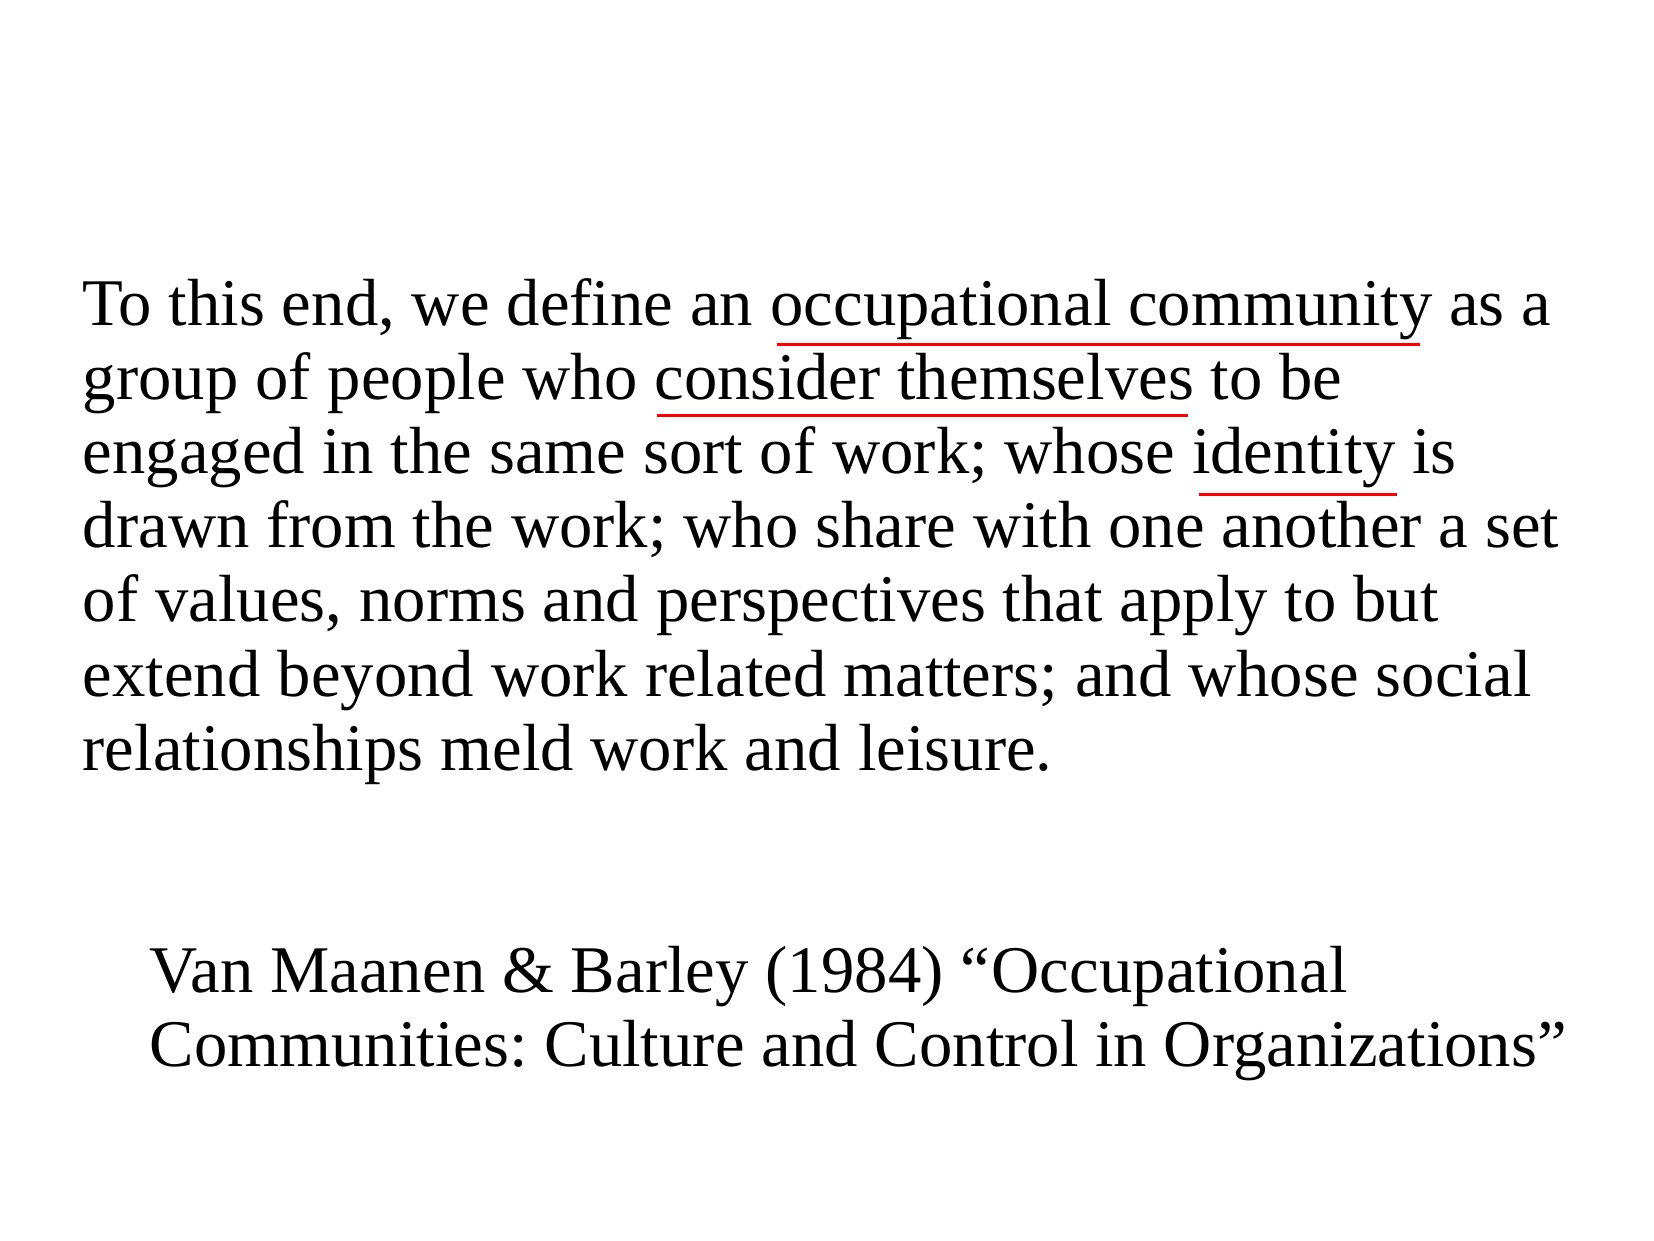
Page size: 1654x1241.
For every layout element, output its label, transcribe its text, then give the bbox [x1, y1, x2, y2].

subtitle To this end, we define an occupational community as a group of people who consider themselves to be engaged in the same sort of work; whose identity is drawn from the work; who share with one another a set of values, norms and perspectives that apply to but extend beyond work related matters; and whose social relationships meld work and leisure. Van Maanen & Barley (1984) “Occupational Communities: Culture and Control in Organizations” [82, 78, 1571, 1195]
